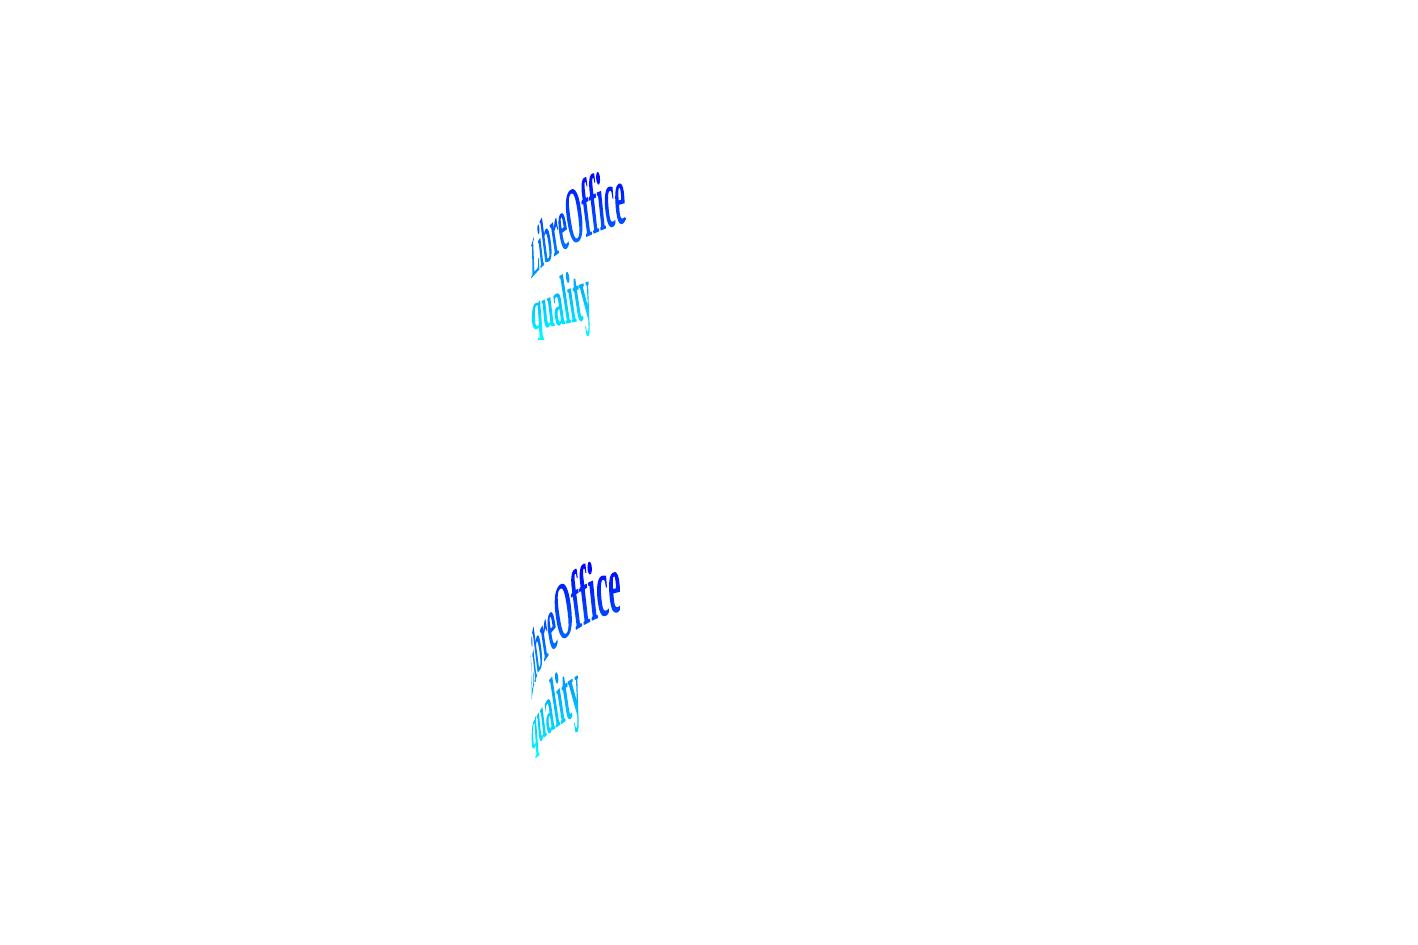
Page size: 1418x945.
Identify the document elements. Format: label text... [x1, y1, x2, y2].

text_box LibreOffice quality [615, 183, 626, 225]
text_box LibreOffice quality [531, 274, 590, 341]
text_box LibreOffice quality [609, 572, 621, 613]
text_box LibreOffice quality [530, 626, 543, 700]
text_box LibreOffice quality [549, 172, 606, 257]
text_box LibreOffice quality [531, 217, 552, 279]
text_box LibreOffice quality [531, 675, 579, 759]
text_box LibreOffice quality [597, 575, 610, 617]
text_box LibreOffice quality [604, 186, 616, 228]
text_box LibreOffice quality [539, 561, 598, 662]
